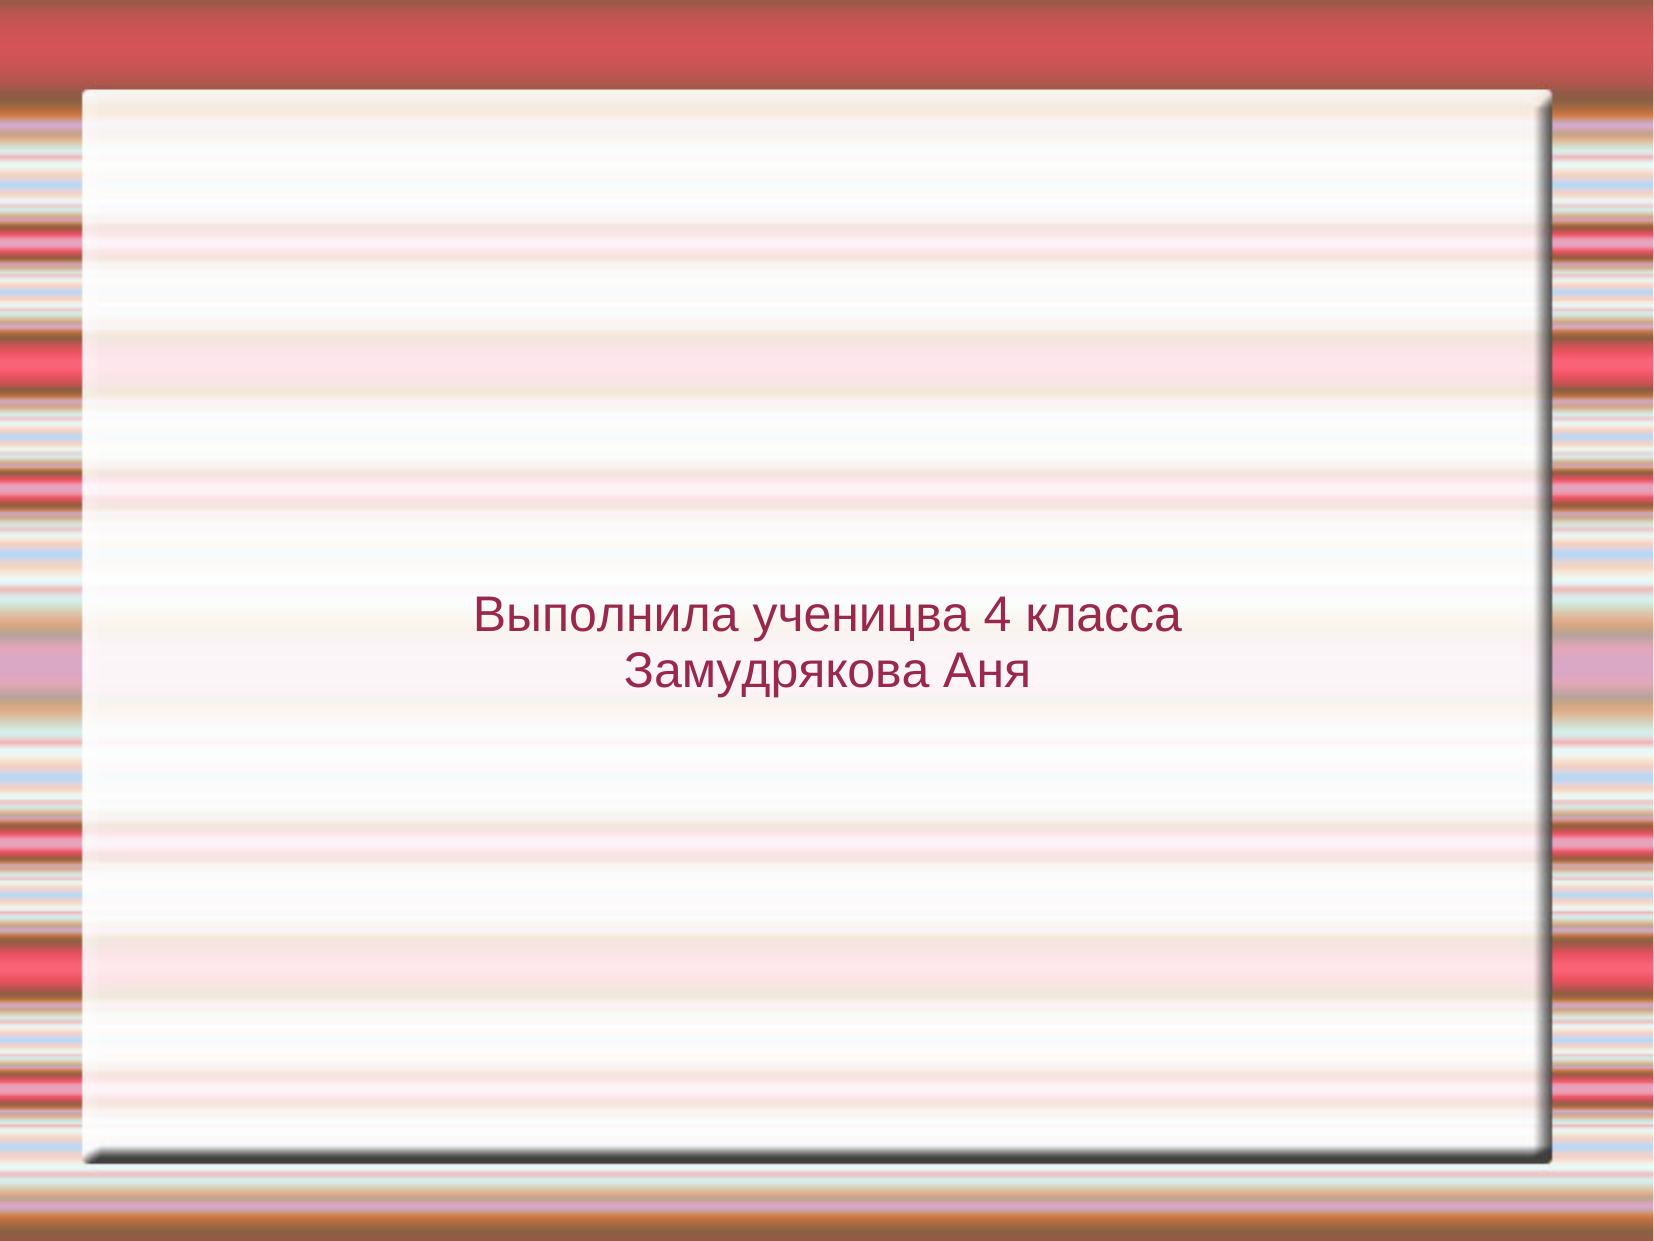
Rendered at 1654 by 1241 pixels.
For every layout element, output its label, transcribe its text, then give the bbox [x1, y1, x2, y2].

picture [0, 0, 1654, 1241]
text_box Выполнила ученицва 4 класса Замудрякова Аня [121, 114, 1534, 1170]
